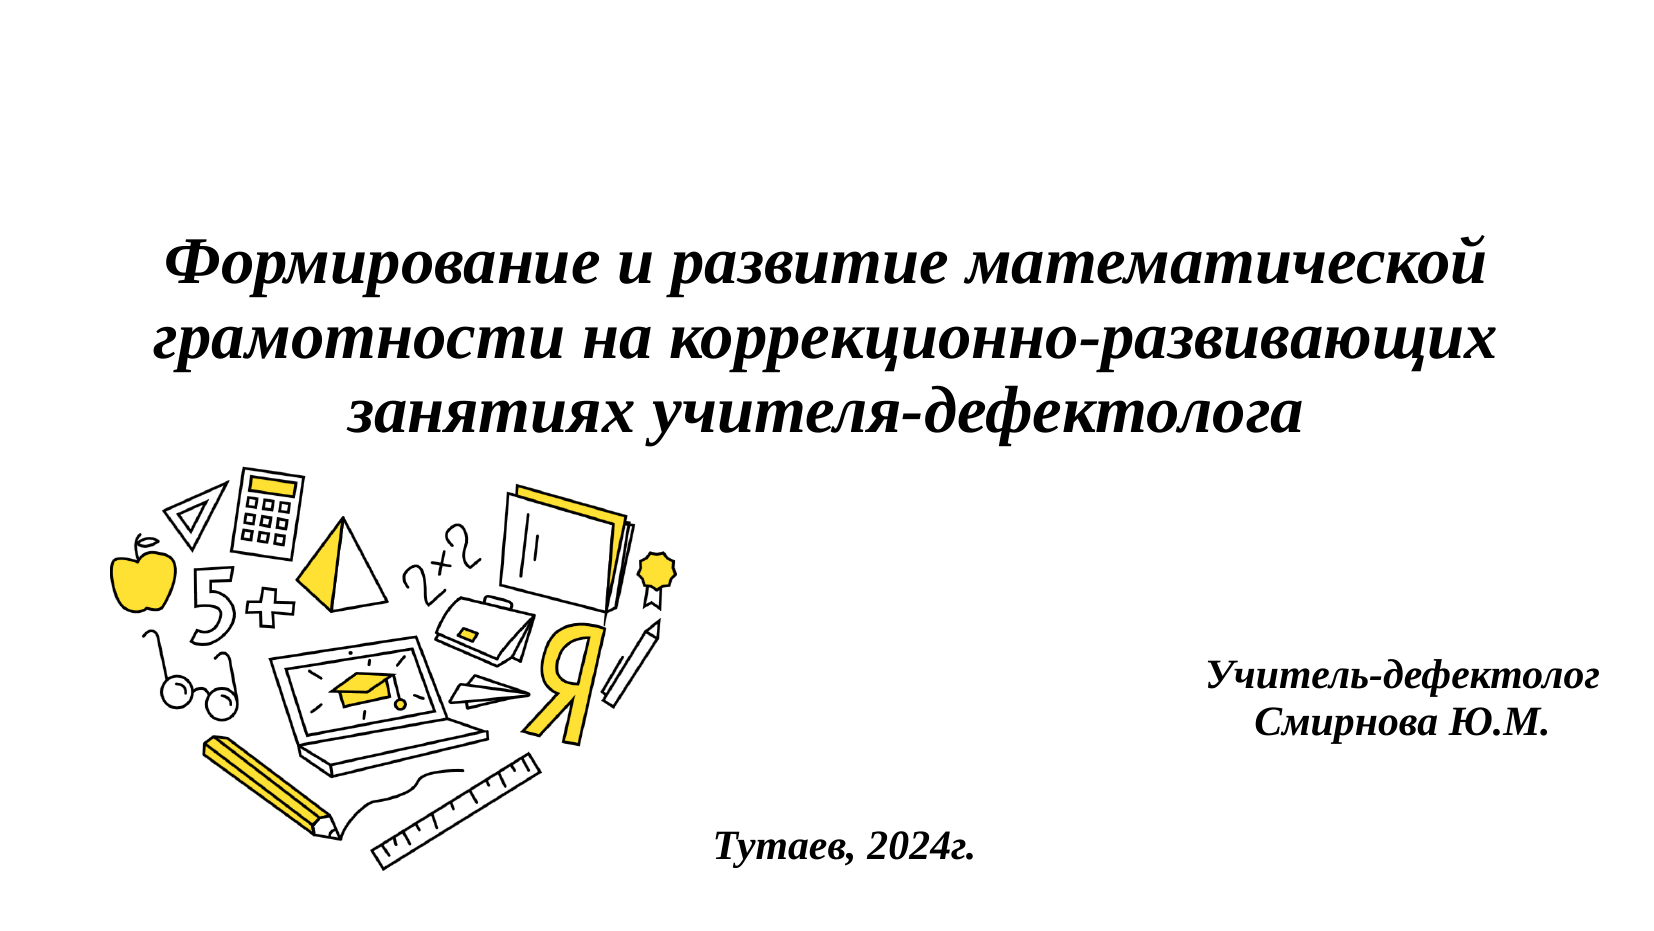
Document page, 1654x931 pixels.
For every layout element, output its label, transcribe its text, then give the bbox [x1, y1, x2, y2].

text_box Учитель-дефектолог Смирнова Ю.М. [1151, 383, 1654, 931]
text_box г. Тутаев, 2024г. [501, 738, 1152, 931]
subtitle Формирование и развитие математической грамотности на коррекционно-развивающих занятиях учителя-дефектолога [59, 21, 1595, 650]
picture [88, 463, 709, 886]
